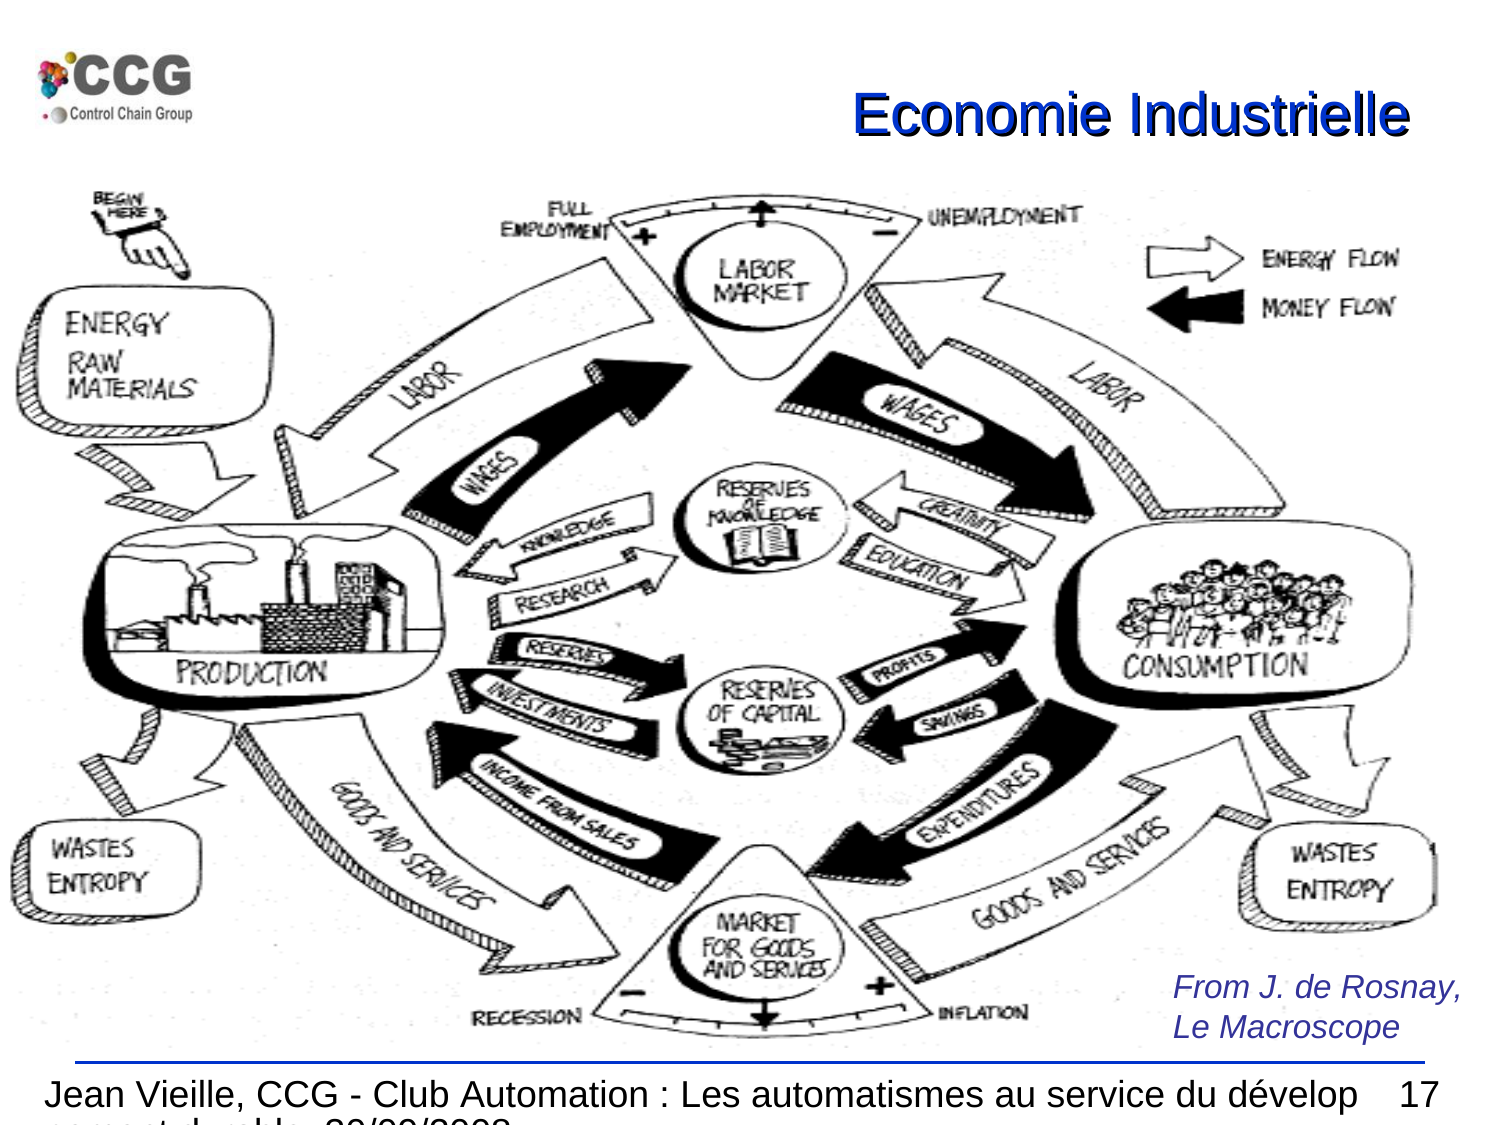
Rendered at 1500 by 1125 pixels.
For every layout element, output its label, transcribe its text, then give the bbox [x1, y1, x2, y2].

text_box From J. de Rosnay, Le Macroscope [1158, 957, 1488, 1053]
picture [9, 190, 1447, 1048]
title Economie Industrielle [236, 45, 1426, 176]
picture [35, 48, 195, 129]
